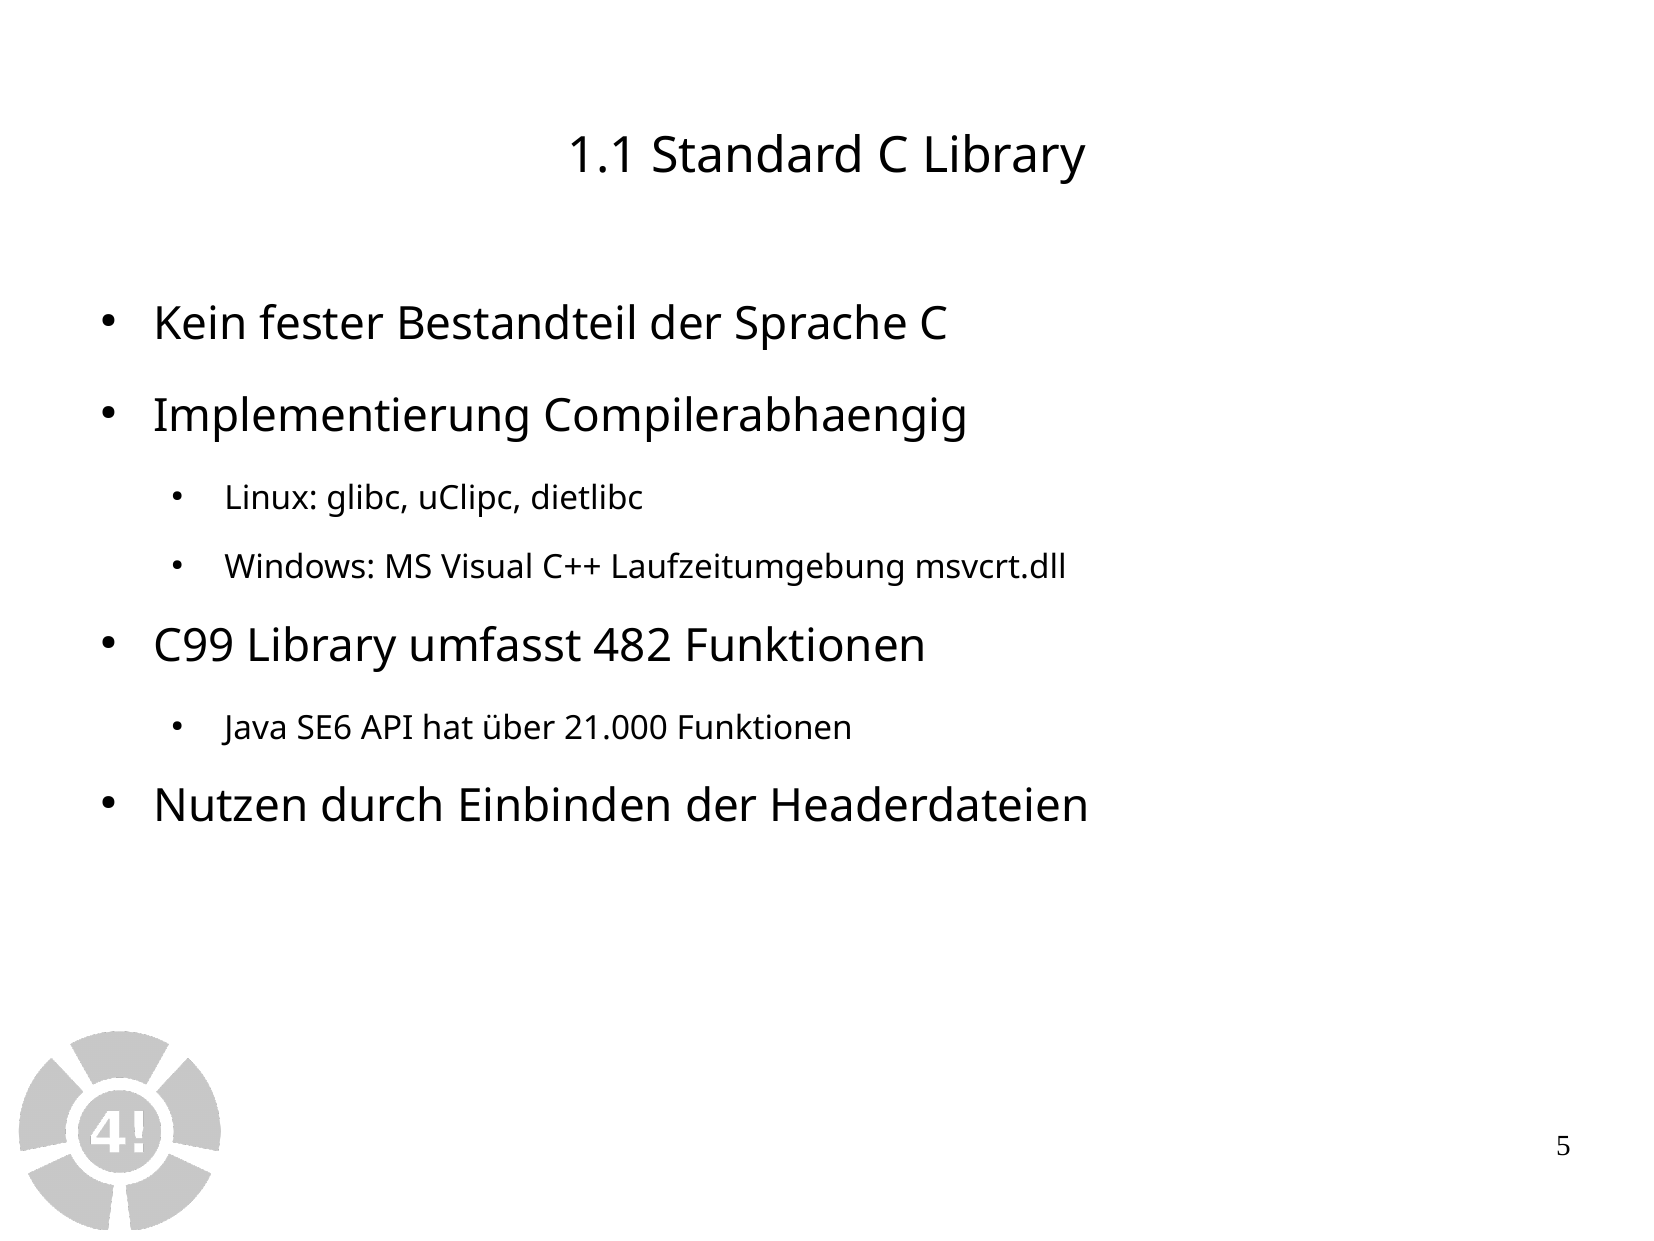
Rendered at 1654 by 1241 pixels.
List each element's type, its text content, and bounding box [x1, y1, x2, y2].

picture [11, 1031, 226, 1230]
title 1.1 Standard C Library [82, 49, 1571, 257]
list Kein fester Bestandteil der Sprache C Implementierung Compilerabhaengig Linux: glibc, uClipc, dietlibc Windows: MS Visual C++ Laufzeitumgebung msvcrt.dll C99 Library umfasst 482 Funktionen Java SE6 API hat über 21.000 Funktionen Nutzen durch Einbinden der Headerdateien [82, 290, 1571, 1109]
